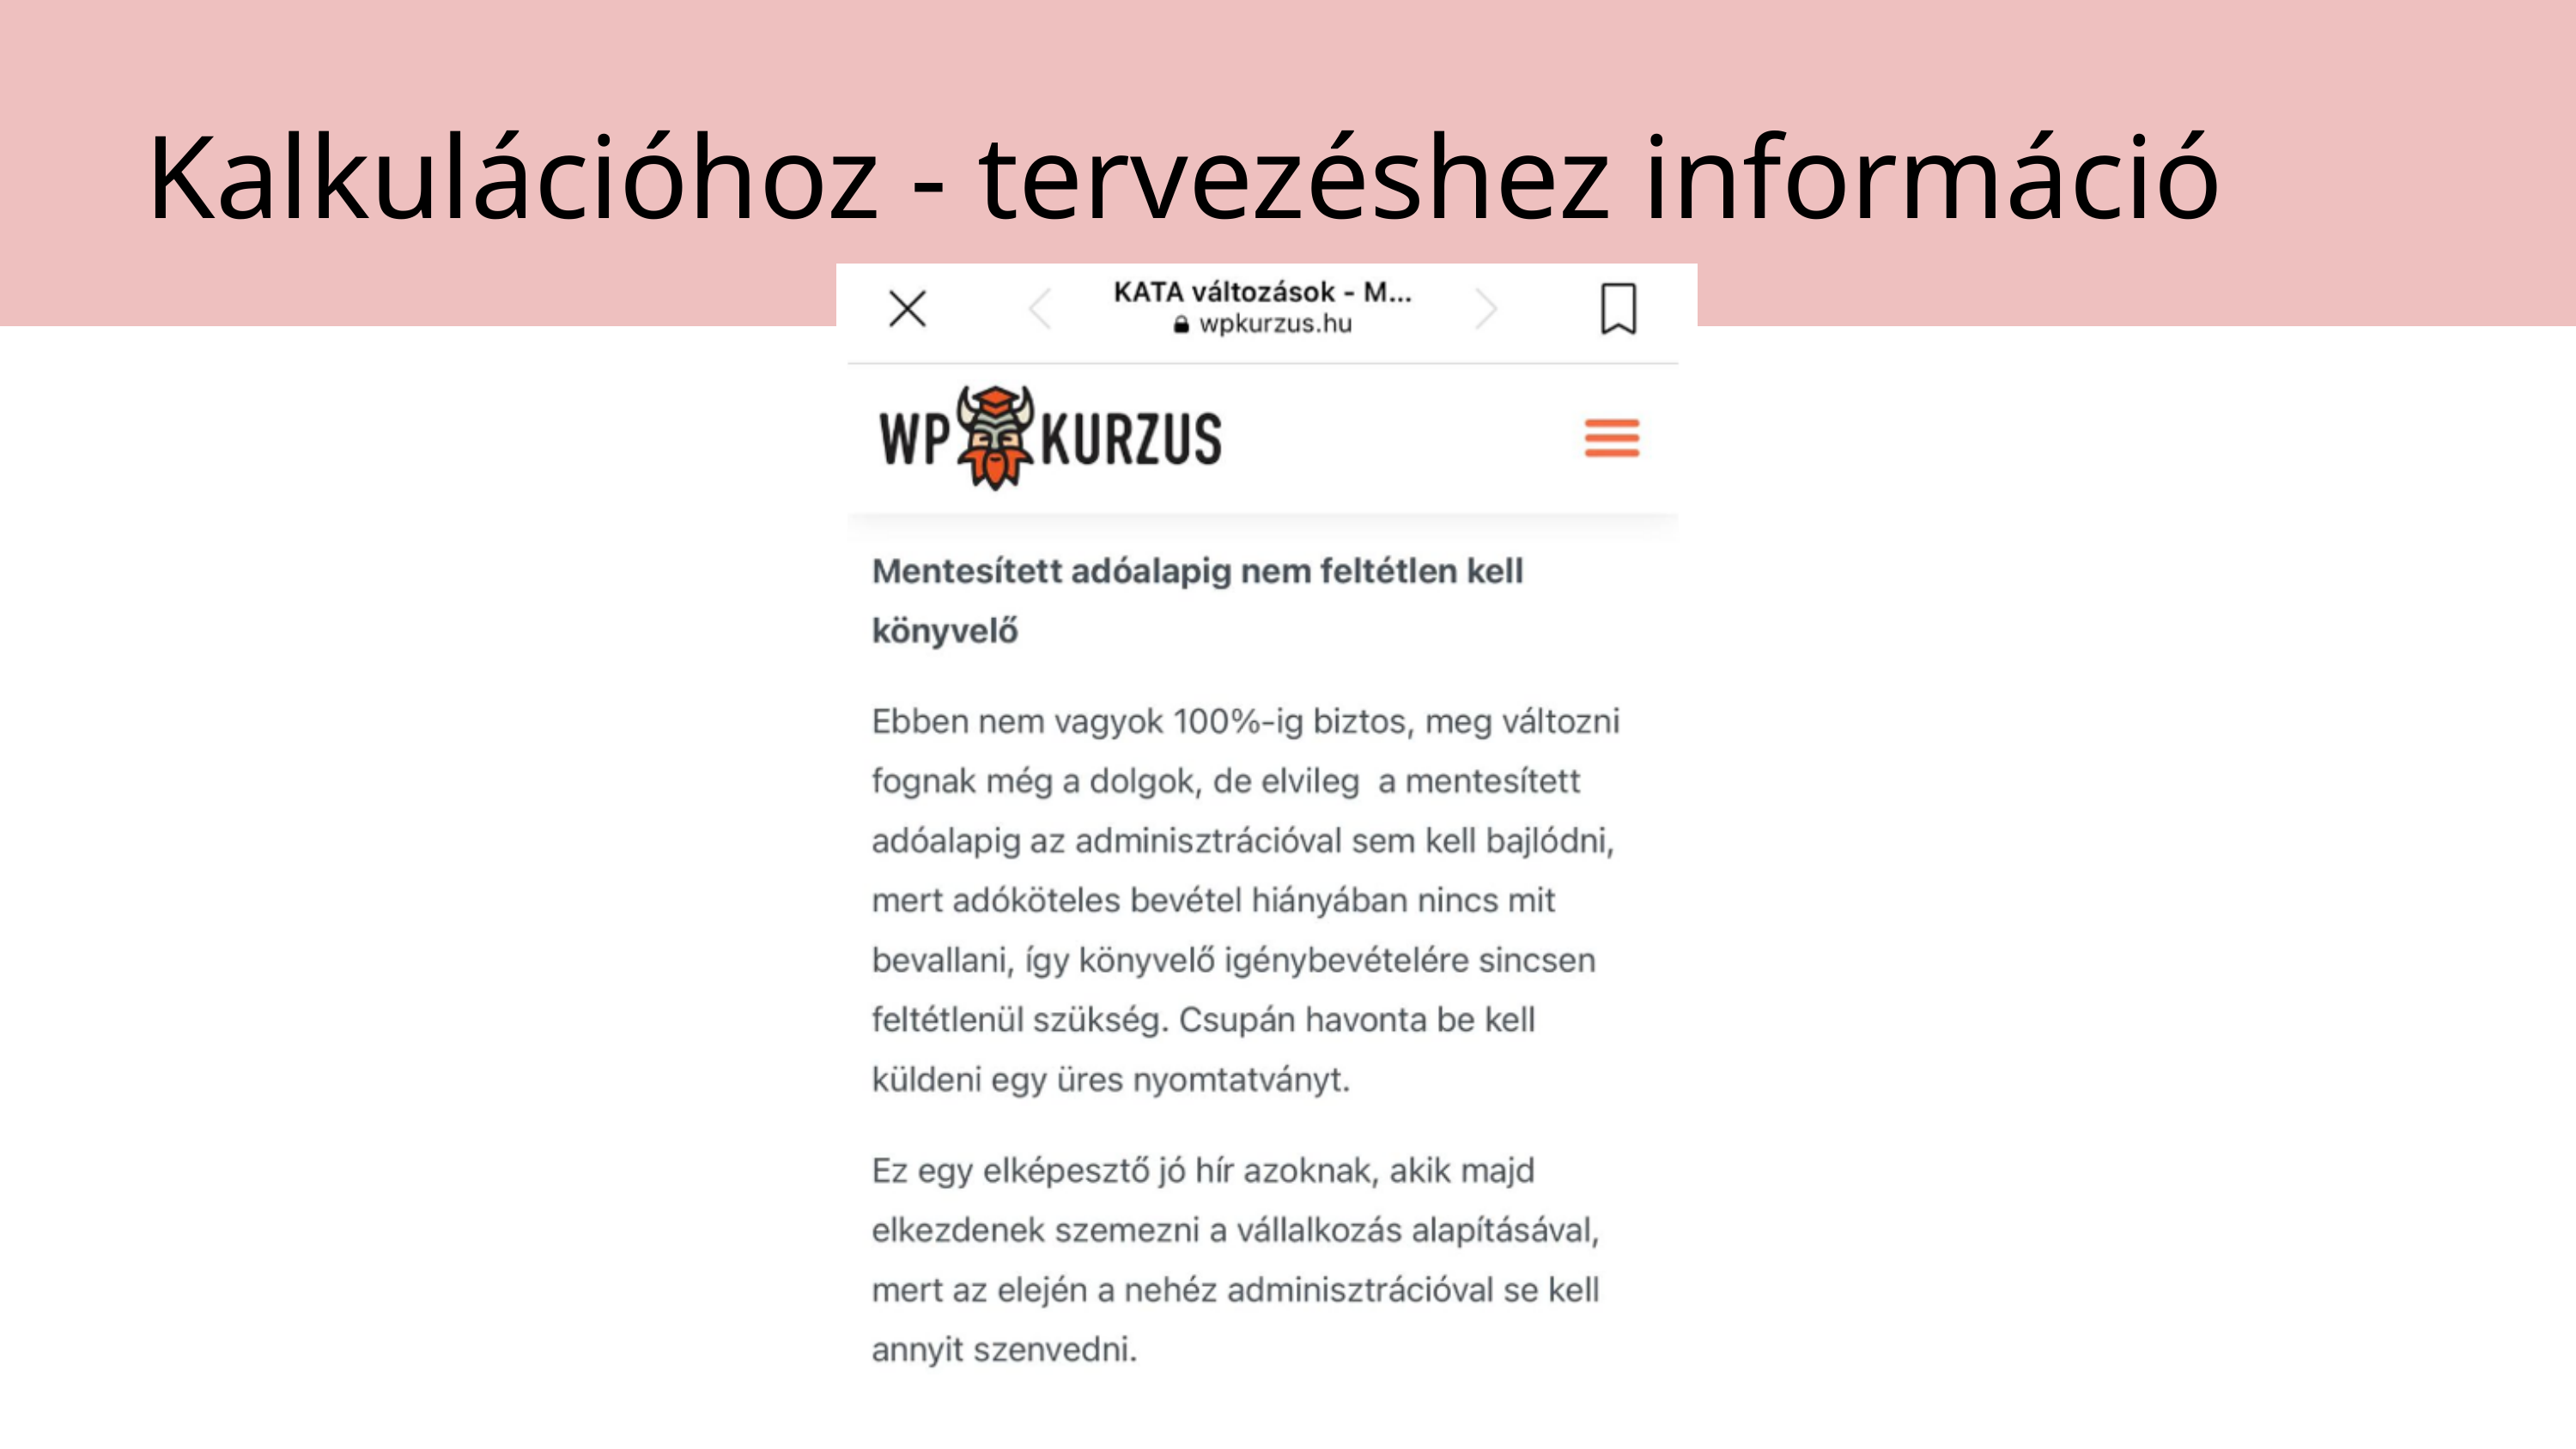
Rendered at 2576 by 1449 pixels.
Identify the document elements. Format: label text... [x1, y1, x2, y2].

picture [836, 264, 1698, 1430]
text_box Kalkulációhoz - tervezéshez információ [144, 85, 2464, 242]
text_box [0, 0, 2576, 326]
